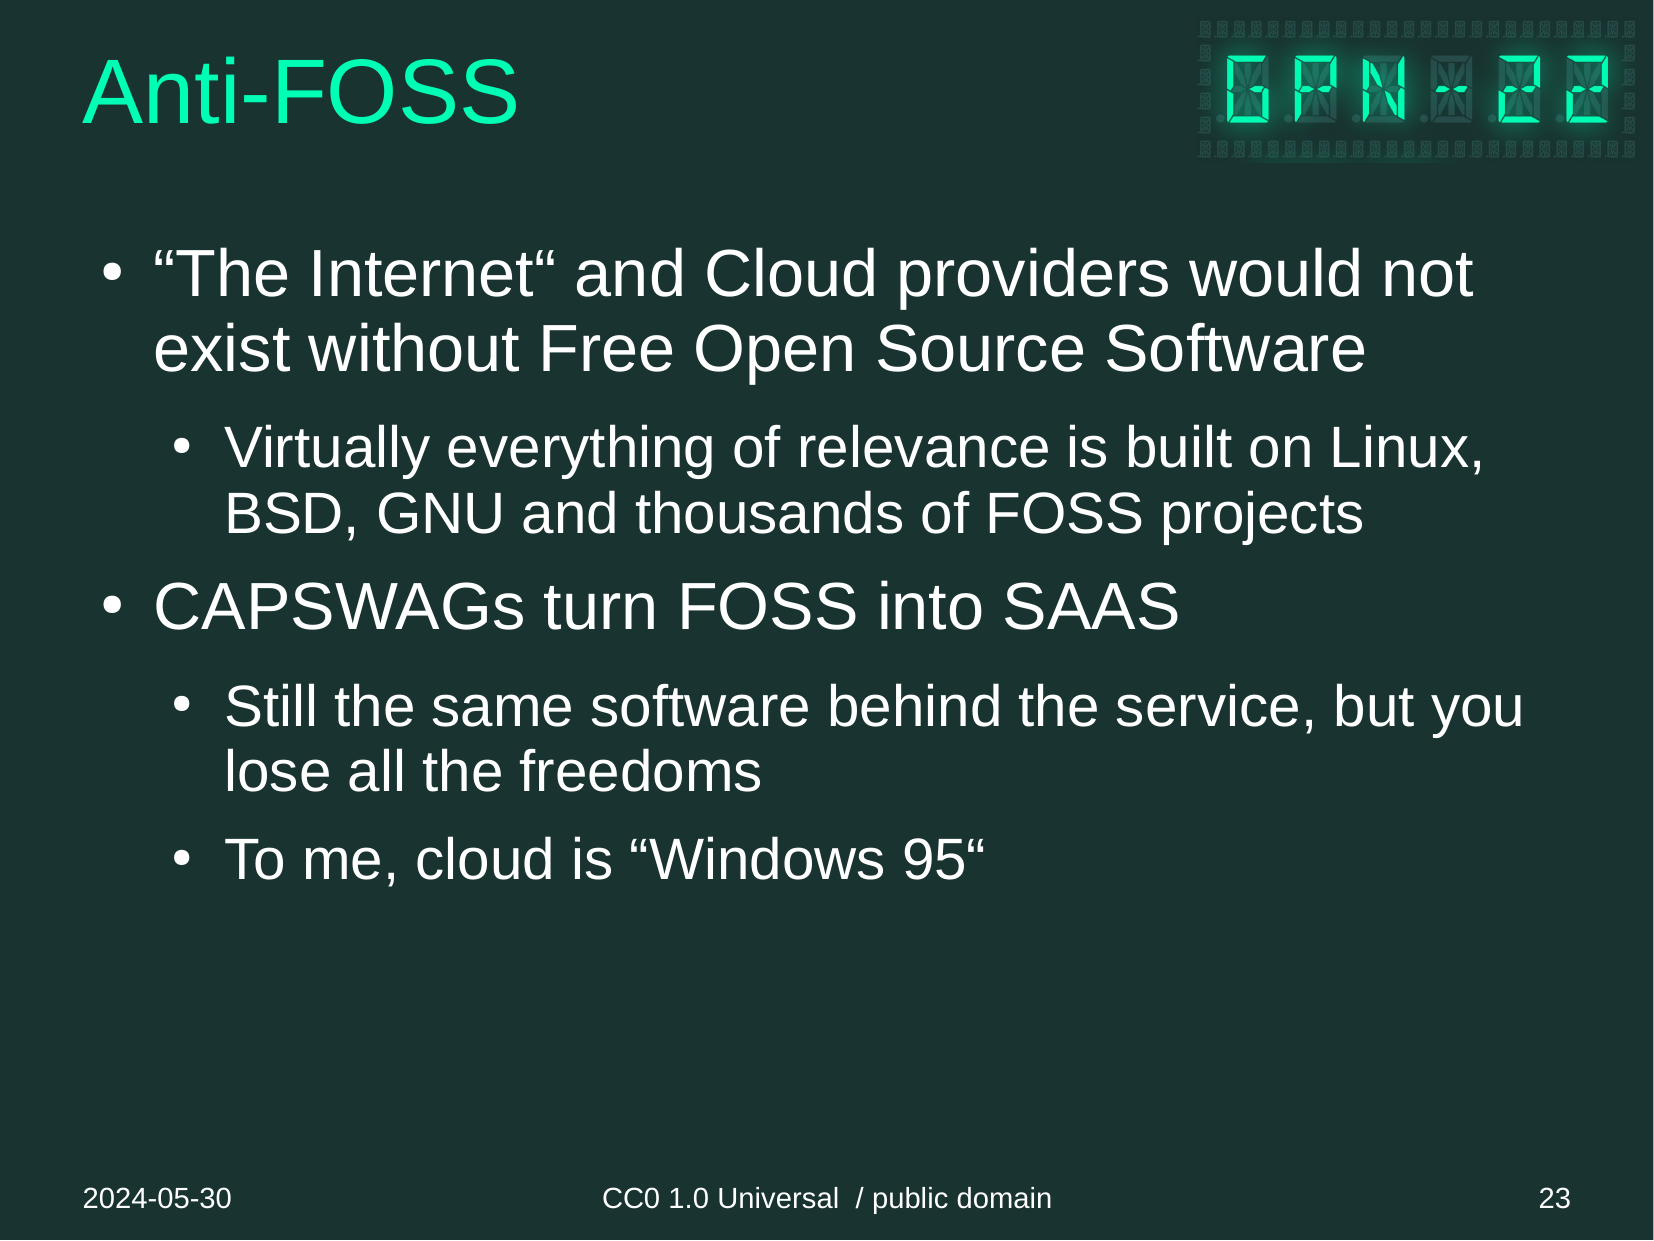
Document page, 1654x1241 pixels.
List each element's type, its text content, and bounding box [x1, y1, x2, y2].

picture [1196, 15, 1639, 163]
title Anti-FOSS [82, 40, 1004, 143]
list “The Internet“ and Cloud providers would not exist without Free Open Source Software Virtually everything of relevance is built on Linux, BSD, GNU and thousands of FOSS projects CAPSWAGs turn FOSS into SAAS Still the same software behind the service, but you lose all the freedoms To me, cloud is “Windows 95“ [82, 236, 1571, 956]
